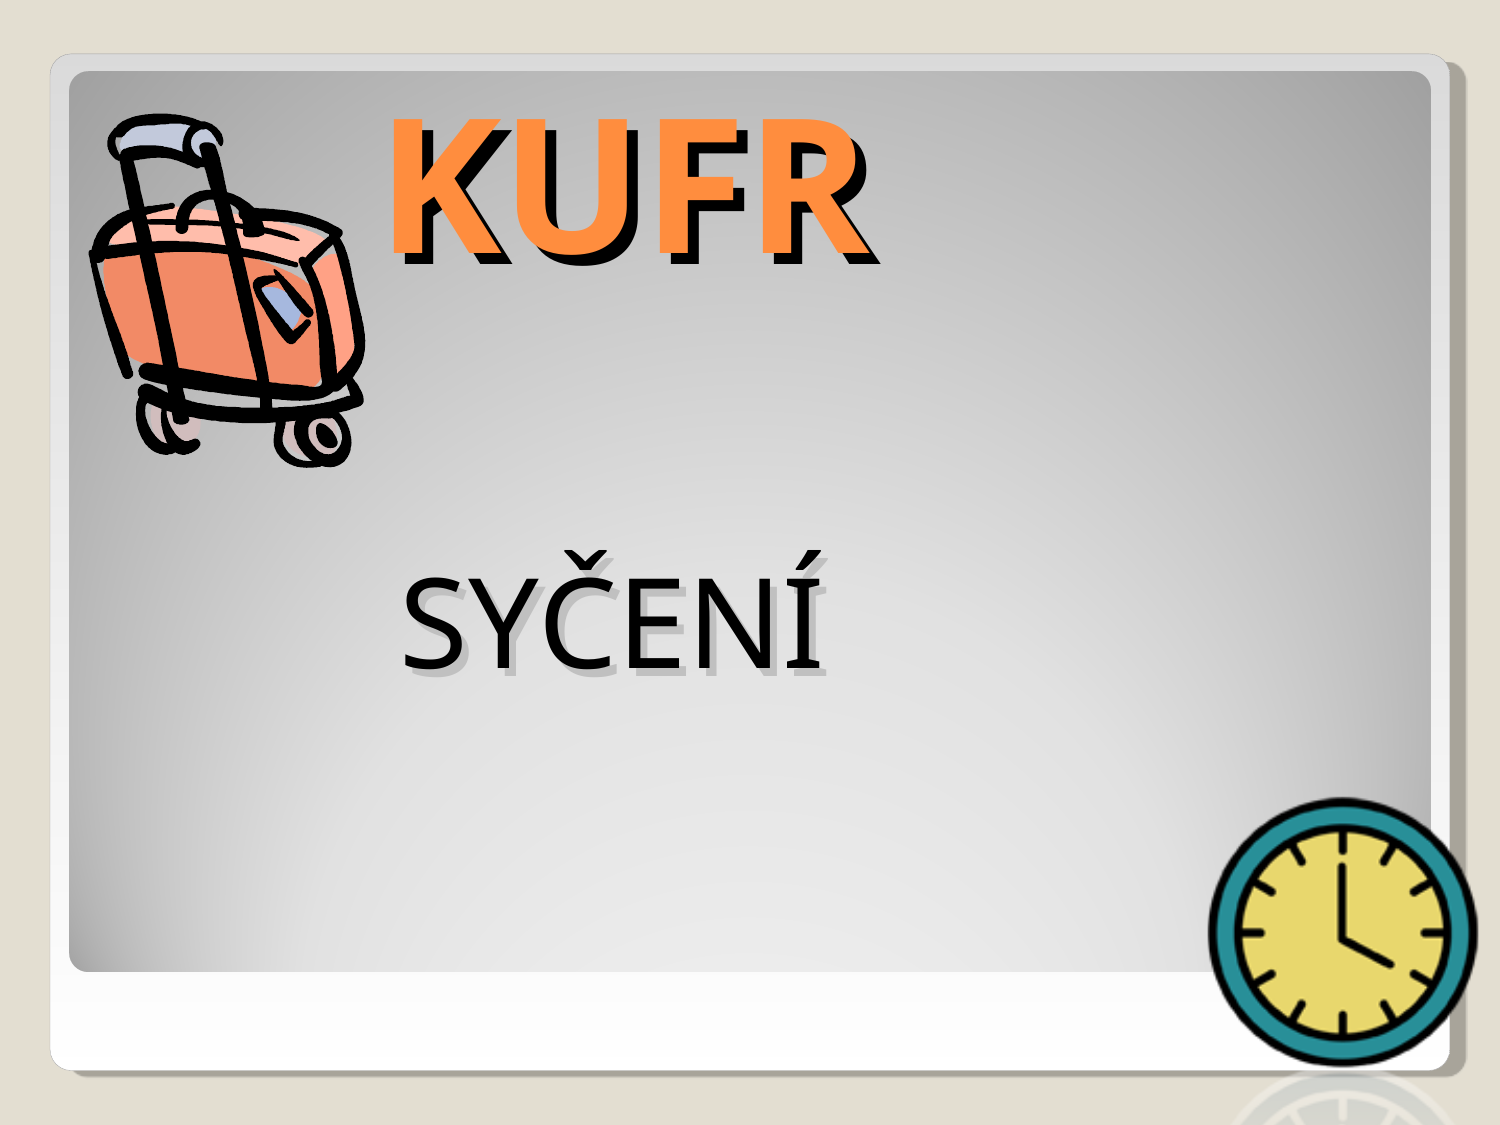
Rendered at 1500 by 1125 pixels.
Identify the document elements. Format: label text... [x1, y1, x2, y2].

text_box SYČENÍ [107, 536, 1117, 780]
text_box KUFR [362, 54, 1379, 362]
picture [69, 71, 1500, 1125]
